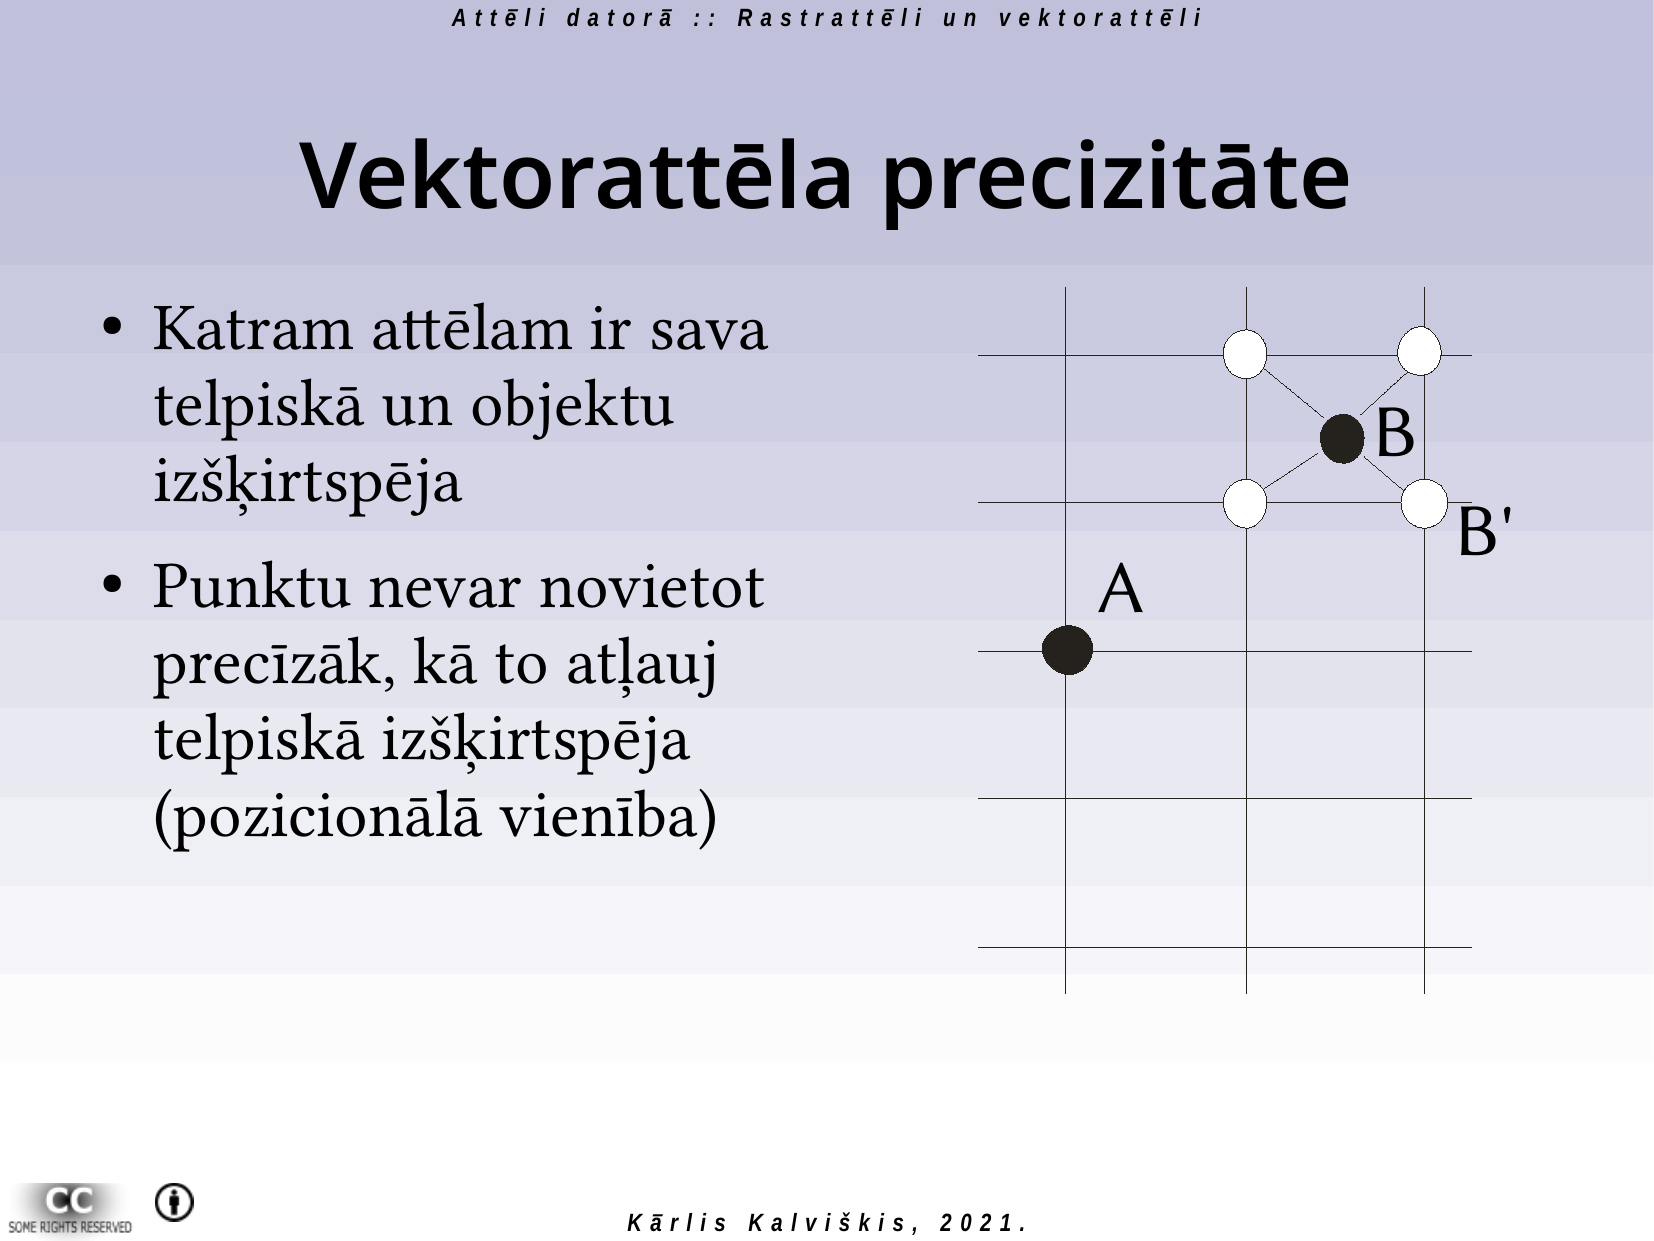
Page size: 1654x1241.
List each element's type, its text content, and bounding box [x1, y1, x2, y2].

picture [0, 0, 1654, 1241]
text_box [1042, 625, 1093, 675]
text_box [1223, 329, 1267, 379]
text_box [1320, 414, 1365, 464]
text_box [1397, 326, 1442, 376]
list Katram attēlam ir sava telpiskā un objektu izšķirtspēja Punktu nevar novietot precīzāk, kā to atļauj telpiskā izšķirtspēja (pozicionālā vienība) [82, 289, 809, 1113]
text_box [1223, 479, 1267, 529]
title Vektorattēla precizitāte [29, 49, 1625, 296]
text_box A [1097, 540, 1145, 636]
text_box B' [1454, 488, 1516, 574]
text_box B [1372, 389, 1419, 475]
text_box [1400, 479, 1448, 529]
